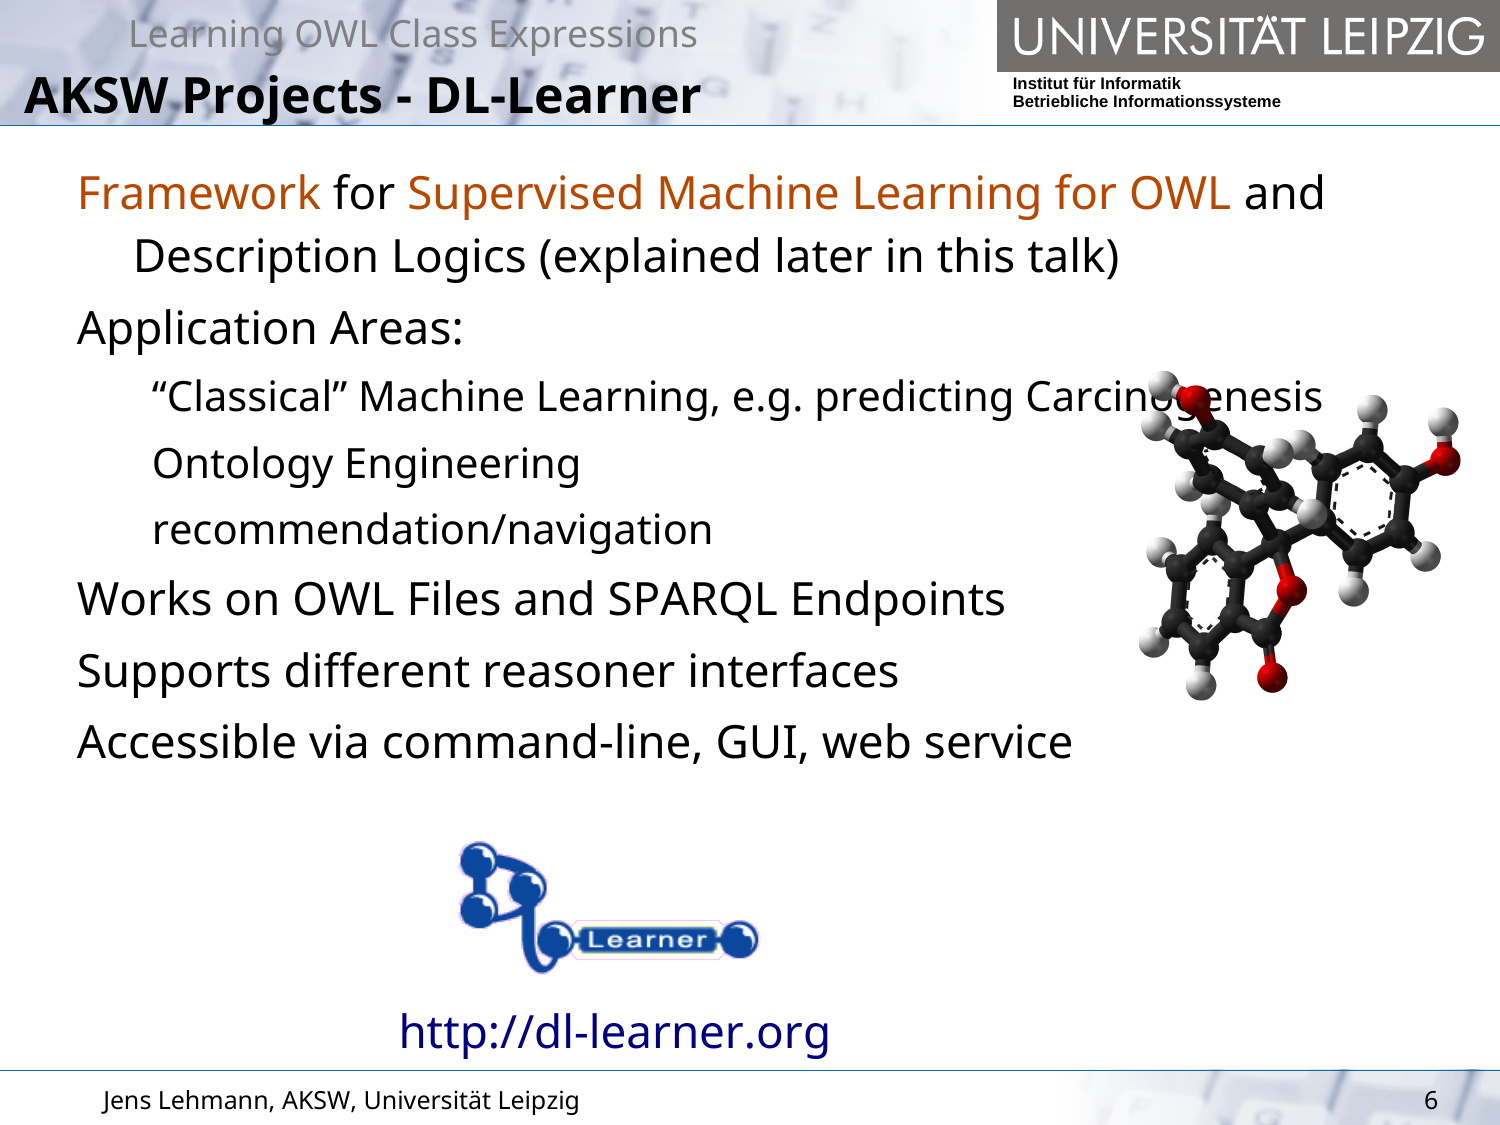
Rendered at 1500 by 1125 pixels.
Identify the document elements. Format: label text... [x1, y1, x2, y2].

picture [0, 0, 1500, 125]
list Framework for Supervised Machine Learning for OWL and Description Logics (explained later in this talk) Application Areas: “Classical” Machine Learning, e.g. predicting Carcinogenesis Ontology Engineering recommendation/navigation Works on OWL Files and SPARQL Endpoints Supports different reasoner interfaces Accessible via command-line, GUI, web service [76, 160, 1402, 1034]
title AKSW Projects - DL-Learner [24, 63, 1034, 125]
text_box http://dl-learner.org [383, 992, 887, 1063]
picture [1122, 354, 1477, 717]
picture [442, 826, 804, 990]
picture [1057, 1071, 1500, 1125]
